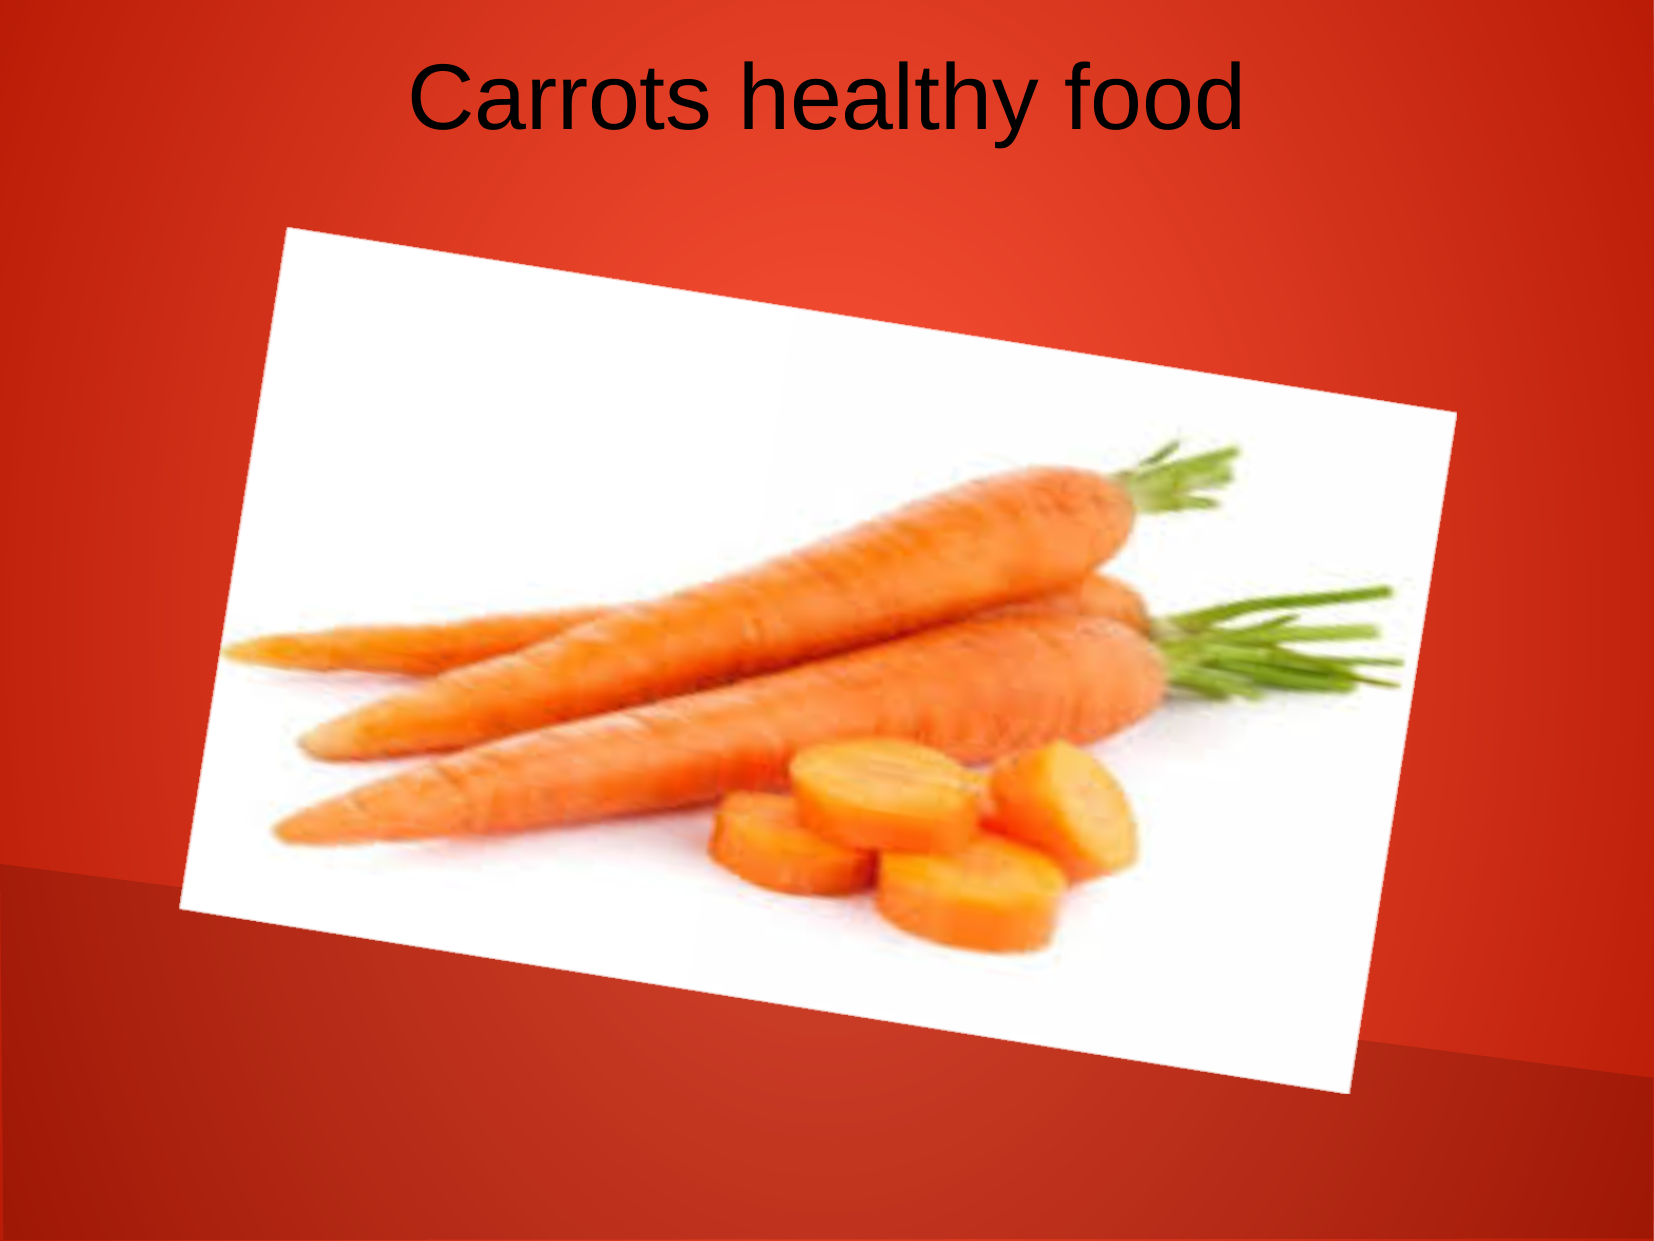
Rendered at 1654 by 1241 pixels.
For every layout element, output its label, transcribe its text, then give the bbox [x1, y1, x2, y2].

picture [178, 226, 1457, 1094]
title Carrots healthy food [82, 45, 1571, 254]
